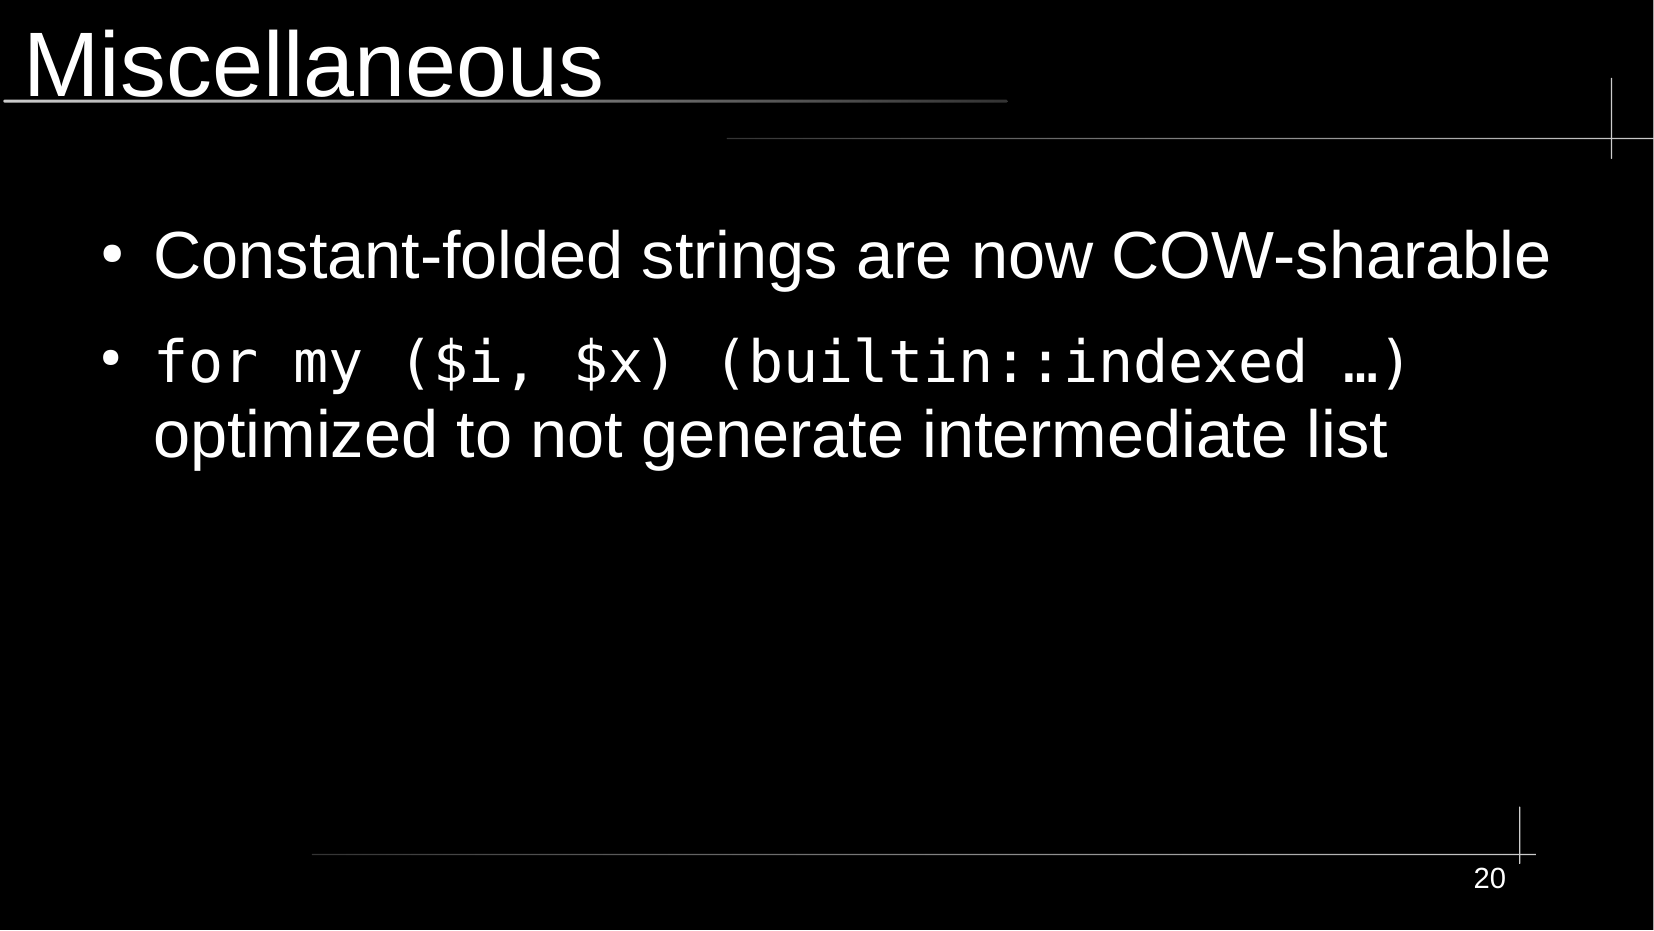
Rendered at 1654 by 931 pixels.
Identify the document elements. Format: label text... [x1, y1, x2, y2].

list Constant-folded strings are now COW-sharable for my ($i, $x) (builtin::indexed …) optimized to not generate intermediate list [82, 217, 1571, 758]
title Miscellaneous [23, 11, 1589, 119]
